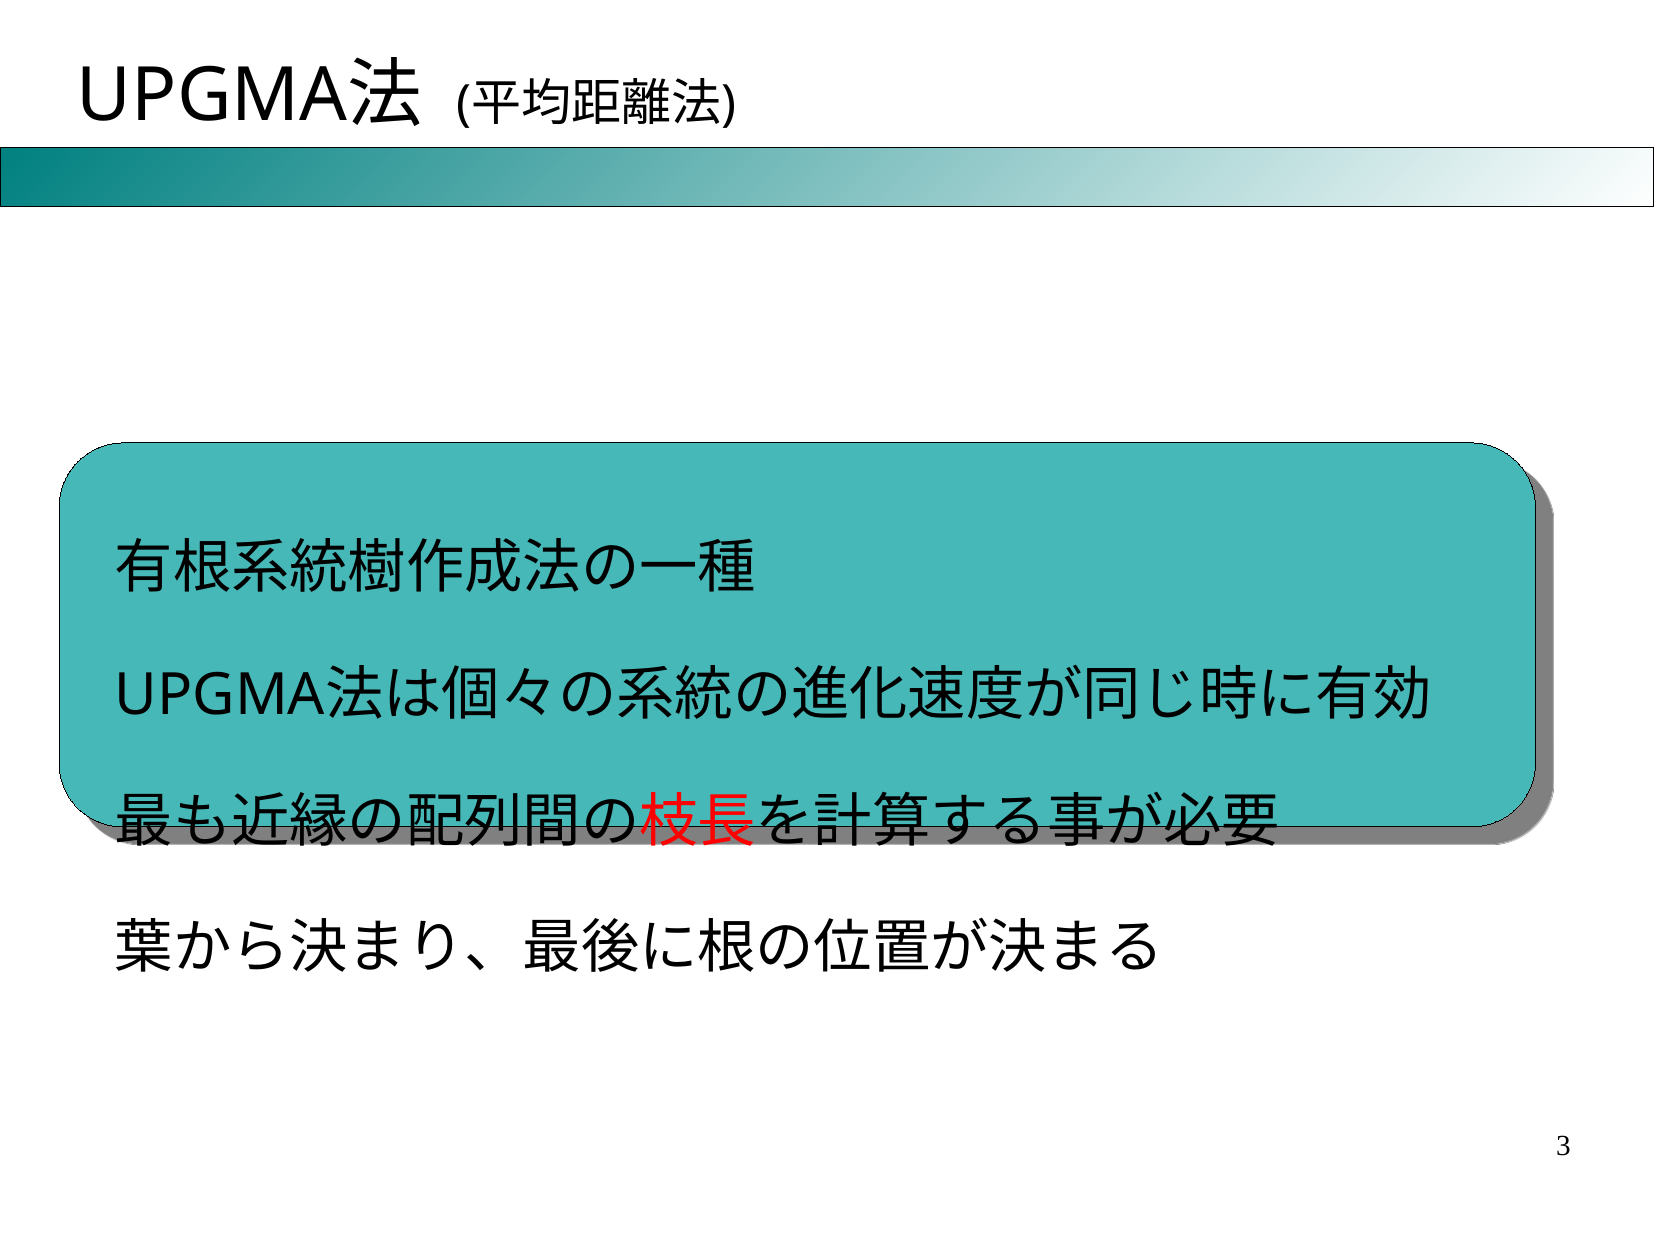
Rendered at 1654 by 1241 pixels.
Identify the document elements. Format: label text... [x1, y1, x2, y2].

text_box [304, 821, 324, 827]
text_box [141, 821, 191, 827]
text_box [728, 821, 764, 827]
text_box [765, 821, 782, 827]
text_box [688, 821, 710, 827]
text_box [503, 821, 513, 827]
text_box [374, 821, 395, 827]
text_box [591, 821, 605, 827]
text_box [1122, 821, 1139, 827]
text_box [276, 821, 300, 827]
text_box [257, 821, 271, 827]
text_box [633, 821, 646, 827]
text_box [1143, 821, 1168, 827]
text_box 有根系統樹作成法の一種 UPGMA法は個々の系統の進化速度が同じ時に有効 最も近縁の配列間の枝長を計算する事が必要 葉から決まり、最後に根の位置が決まる [29, 478, 1518, 821]
text_box [399, 821, 411, 827]
text_box [1078, 821, 1092, 825]
text_box [65, 442, 1536, 807]
text_box [96, 821, 122, 827]
text_box [1001, 821, 1033, 827]
text_box [1245, 821, 1499, 827]
text_box [562, 821, 571, 827]
text_box [337, 821, 352, 827]
text_box [443, 821, 481, 827]
text_box [952, 821, 963, 827]
text_box [968, 821, 1000, 827]
text_box [544, 822, 558, 827]
text_box [489, 821, 499, 827]
text_box [357, 821, 371, 827]
text_box [195, 821, 219, 827]
text_box [921, 821, 949, 827]
text_box [532, 821, 540, 827]
text_box [222, 821, 242, 827]
title UPGMA法 (平均距離法) [76, 29, 1625, 148]
text_box [414, 821, 430, 827]
text_box [1171, 821, 1181, 827]
text_box [856, 821, 882, 827]
text_box [661, 821, 670, 827]
text_box [575, 821, 586, 827]
text_box [517, 821, 527, 827]
text_box [246, 821, 254, 827]
text_box [672, 821, 686, 827]
text_box [1036, 821, 1074, 827]
text_box [789, 821, 852, 827]
text_box [1097, 821, 1119, 827]
text_box [608, 821, 629, 827]
text_box [1191, 821, 1213, 827]
text_box [1216, 821, 1241, 827]
